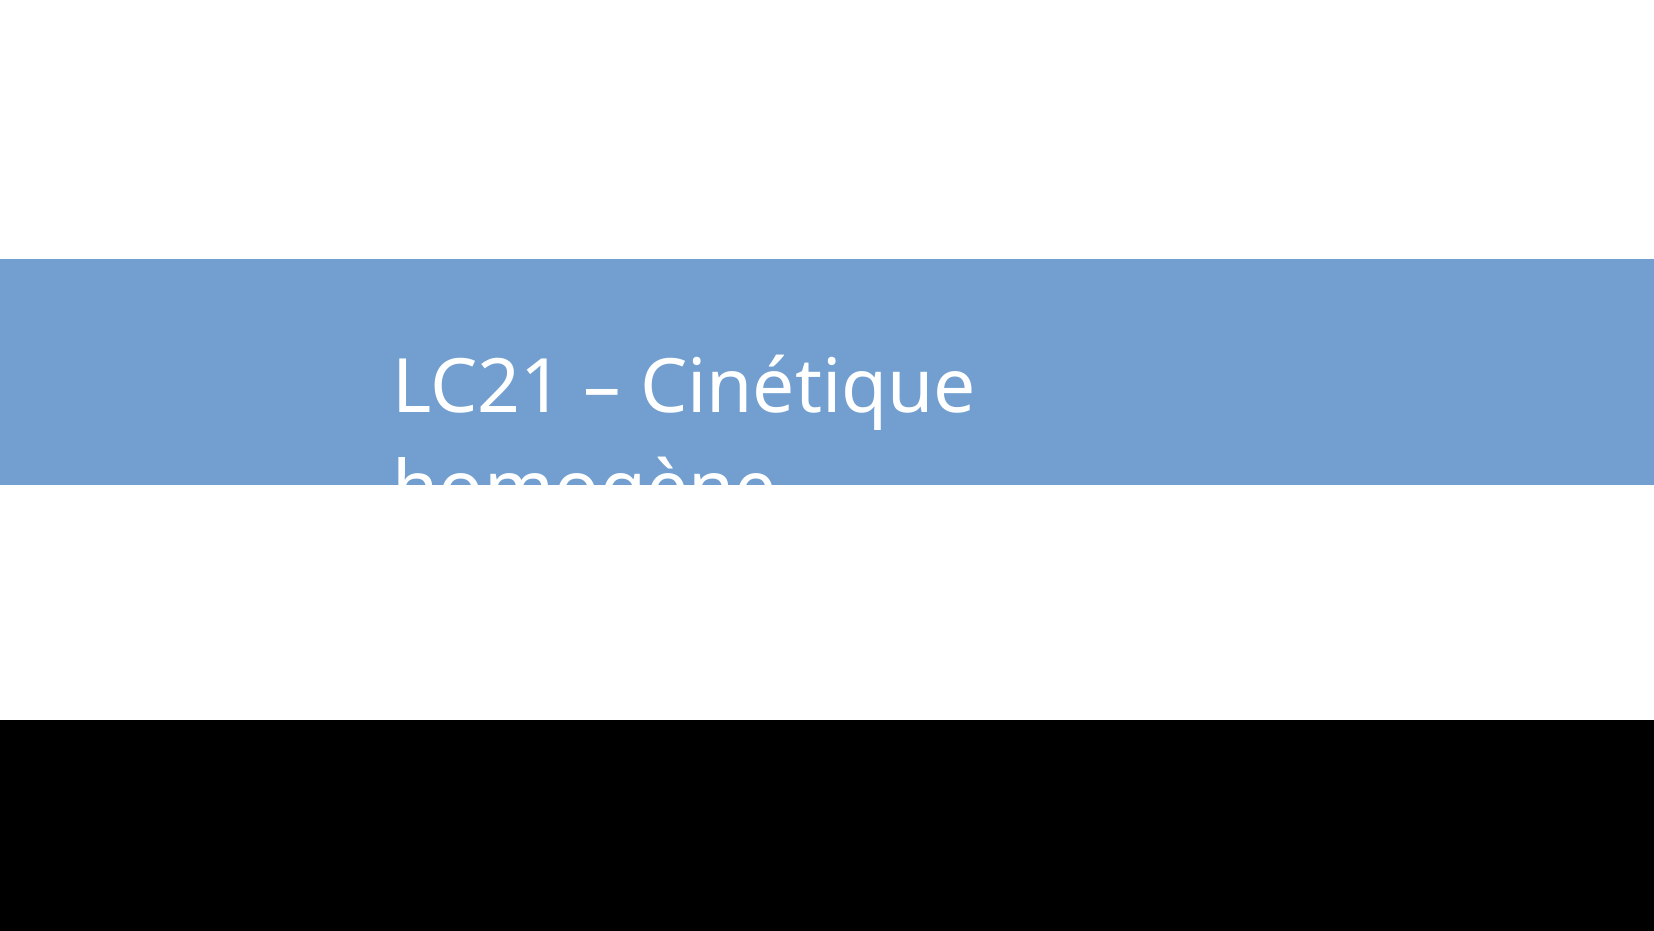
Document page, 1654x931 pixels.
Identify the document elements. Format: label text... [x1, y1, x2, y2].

text_box [567, 479, 587, 485]
text_box [524, 479, 541, 485]
text_box [406, 479, 425, 485]
text_box [451, 479, 471, 485]
text_box [0, 720, 1654, 931]
text_box [658, 478, 677, 485]
text_box [613, 479, 632, 485]
text_box [746, 478, 765, 485]
text_box LC21 – Cinétique homogène [377, 324, 1300, 438]
text_box [702, 479, 721, 485]
text_box [0, 259, 1654, 485]
text_box [498, 479, 516, 485]
